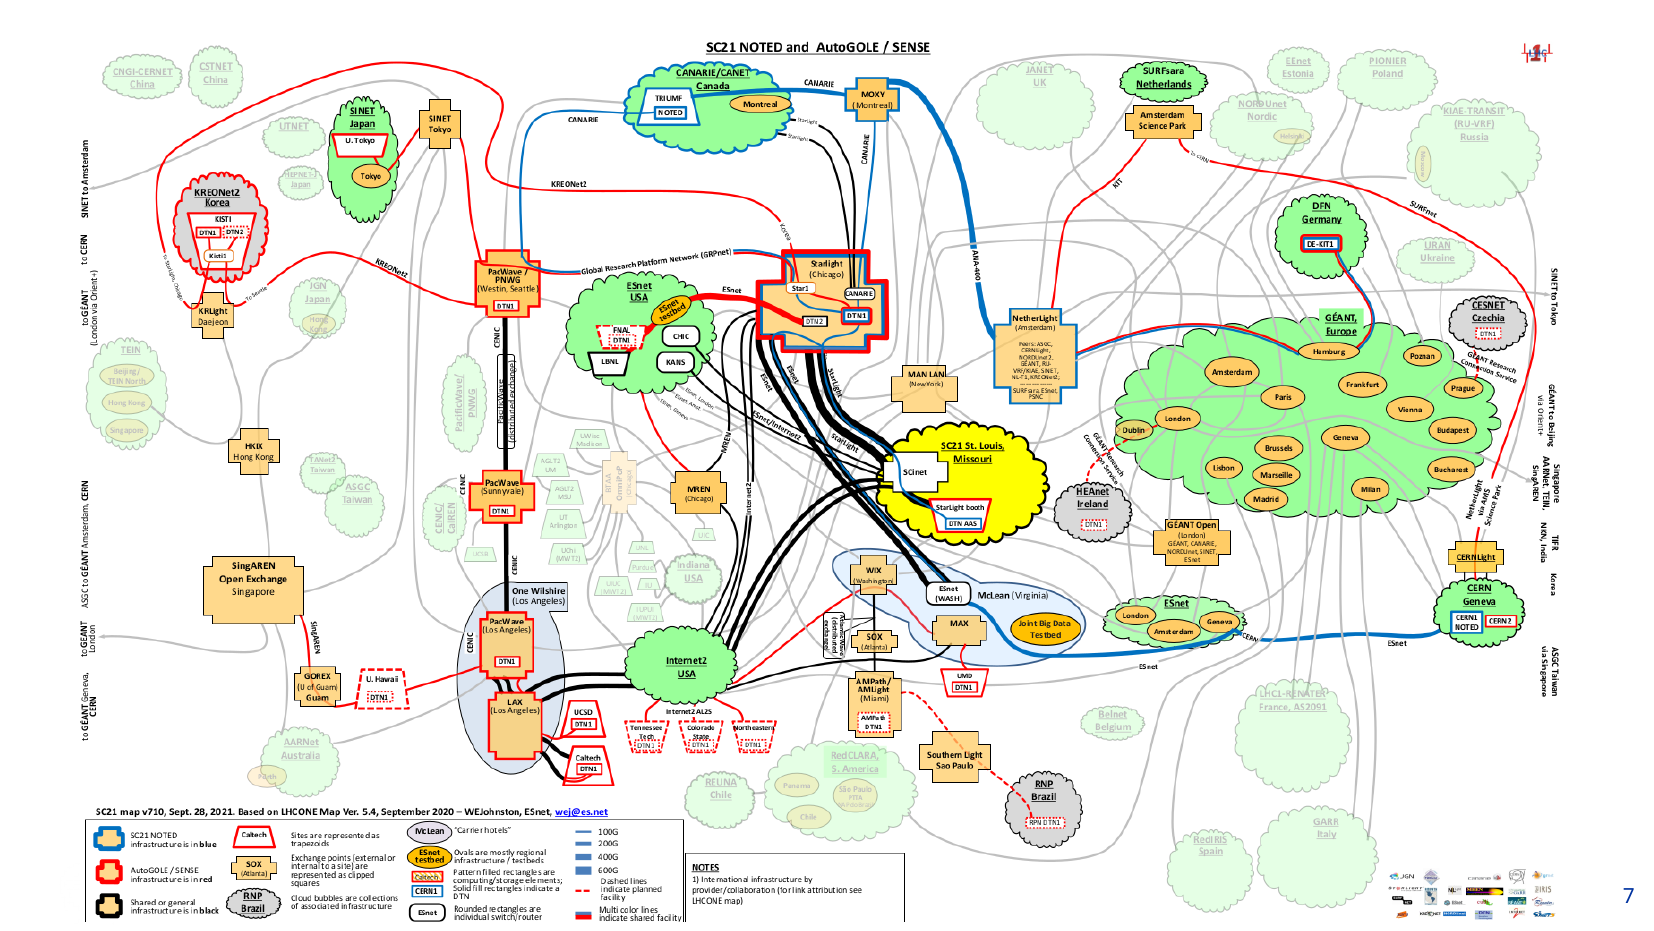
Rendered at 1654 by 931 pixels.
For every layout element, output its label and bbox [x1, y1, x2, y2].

picture [56, 36, 1560, 928]
